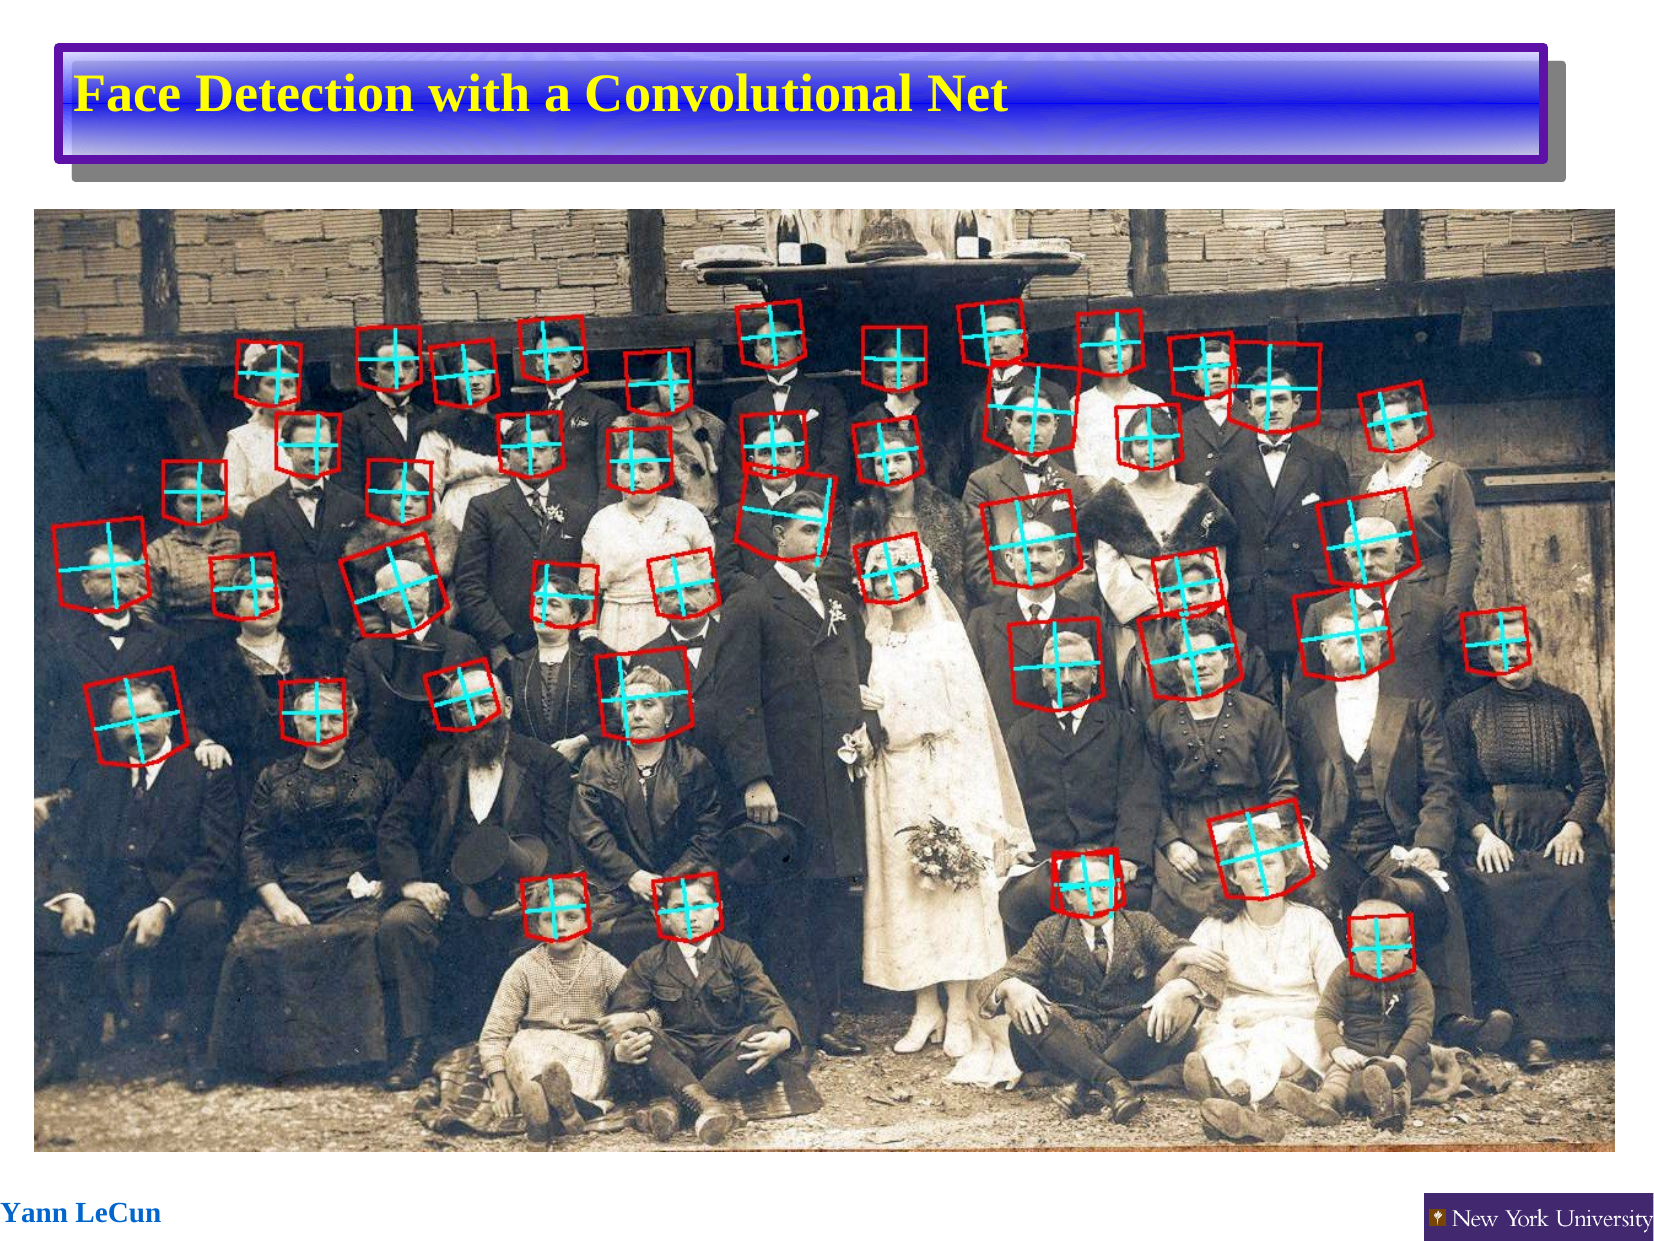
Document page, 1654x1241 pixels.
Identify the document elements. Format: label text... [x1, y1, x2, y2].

picture [34, 209, 1615, 1152]
text_box Face Detection with a Convolutional Net [58, 47, 1544, 160]
picture [1424, 1193, 1654, 1241]
